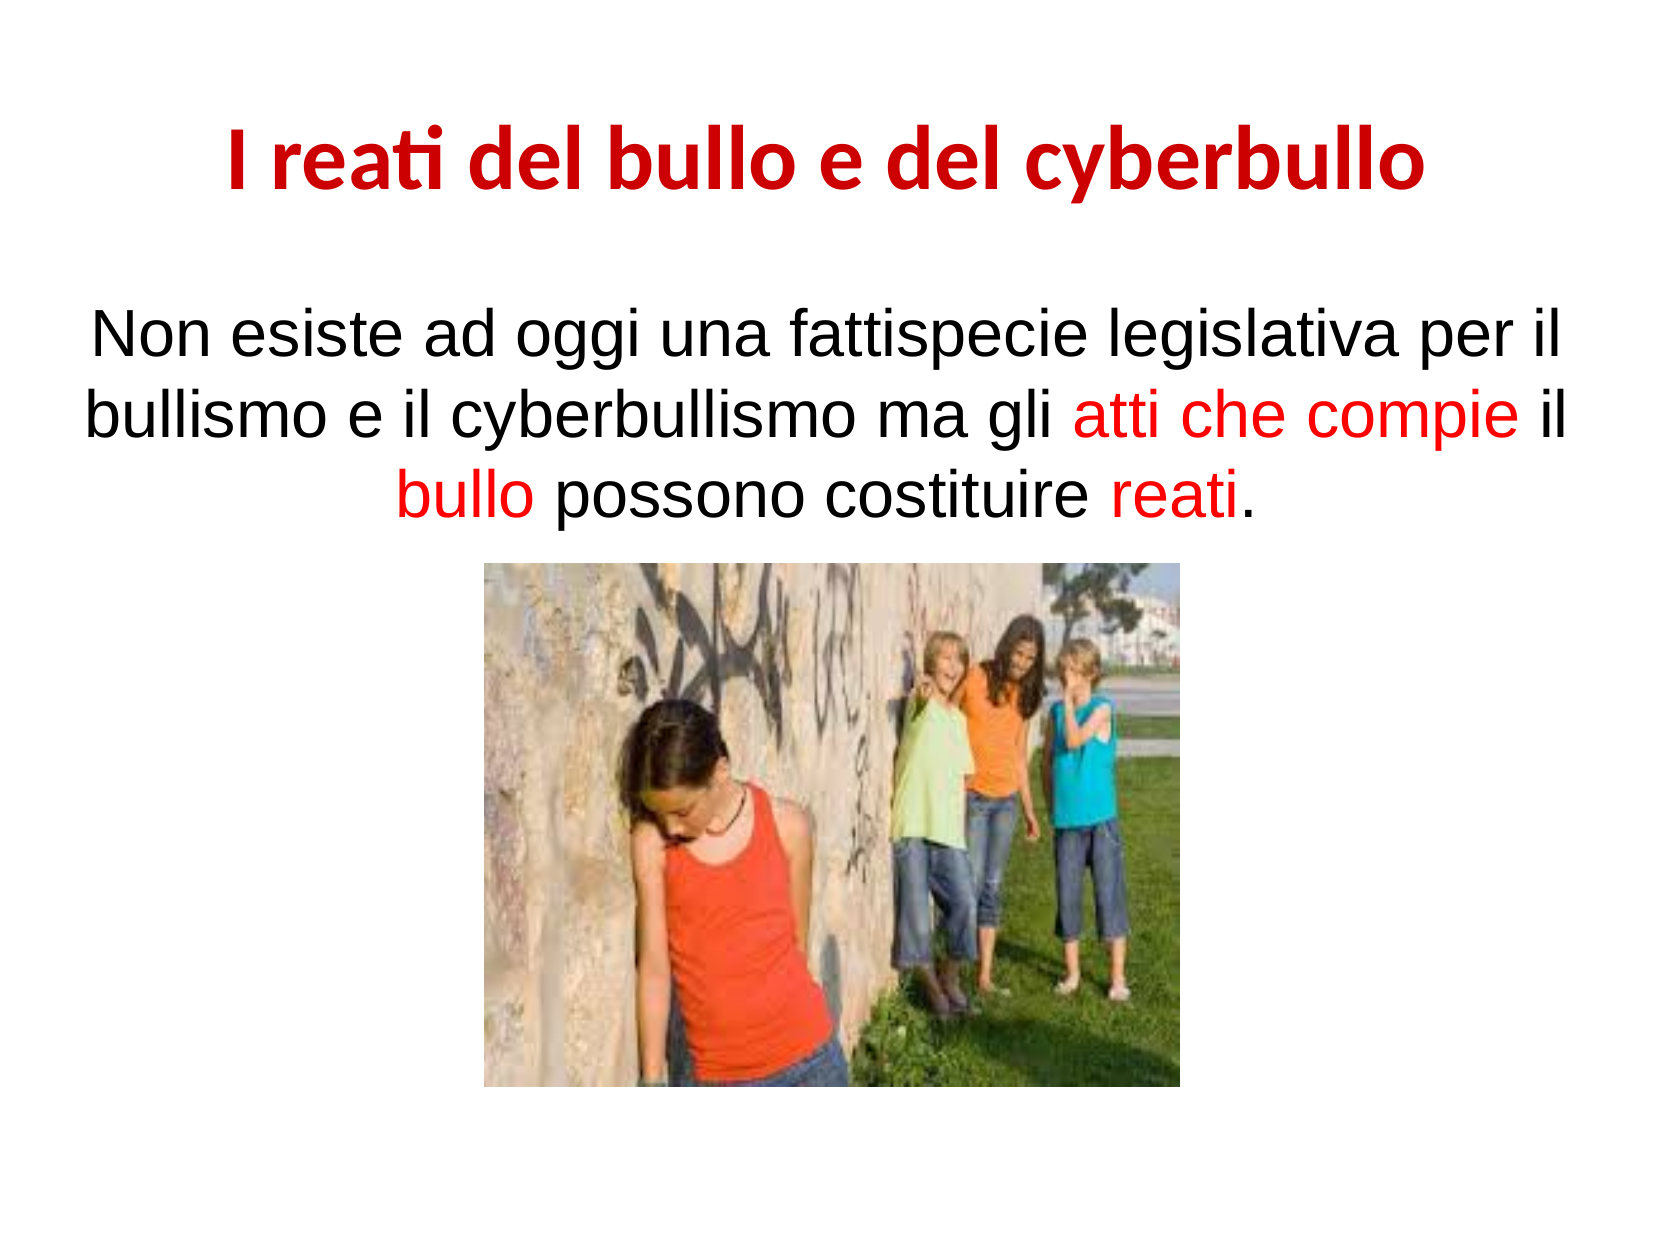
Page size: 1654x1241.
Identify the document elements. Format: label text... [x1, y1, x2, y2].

picture [484, 563, 1180, 1087]
list Non esiste ad oggi una fattispecie legislativa per il bullismo e il cyberbullismo ma gli atti che compie il bullo possono costituire reati. [82, 290, 1571, 1109]
title I reati del bullo e del cyberbullo [82, 49, 1571, 257]
